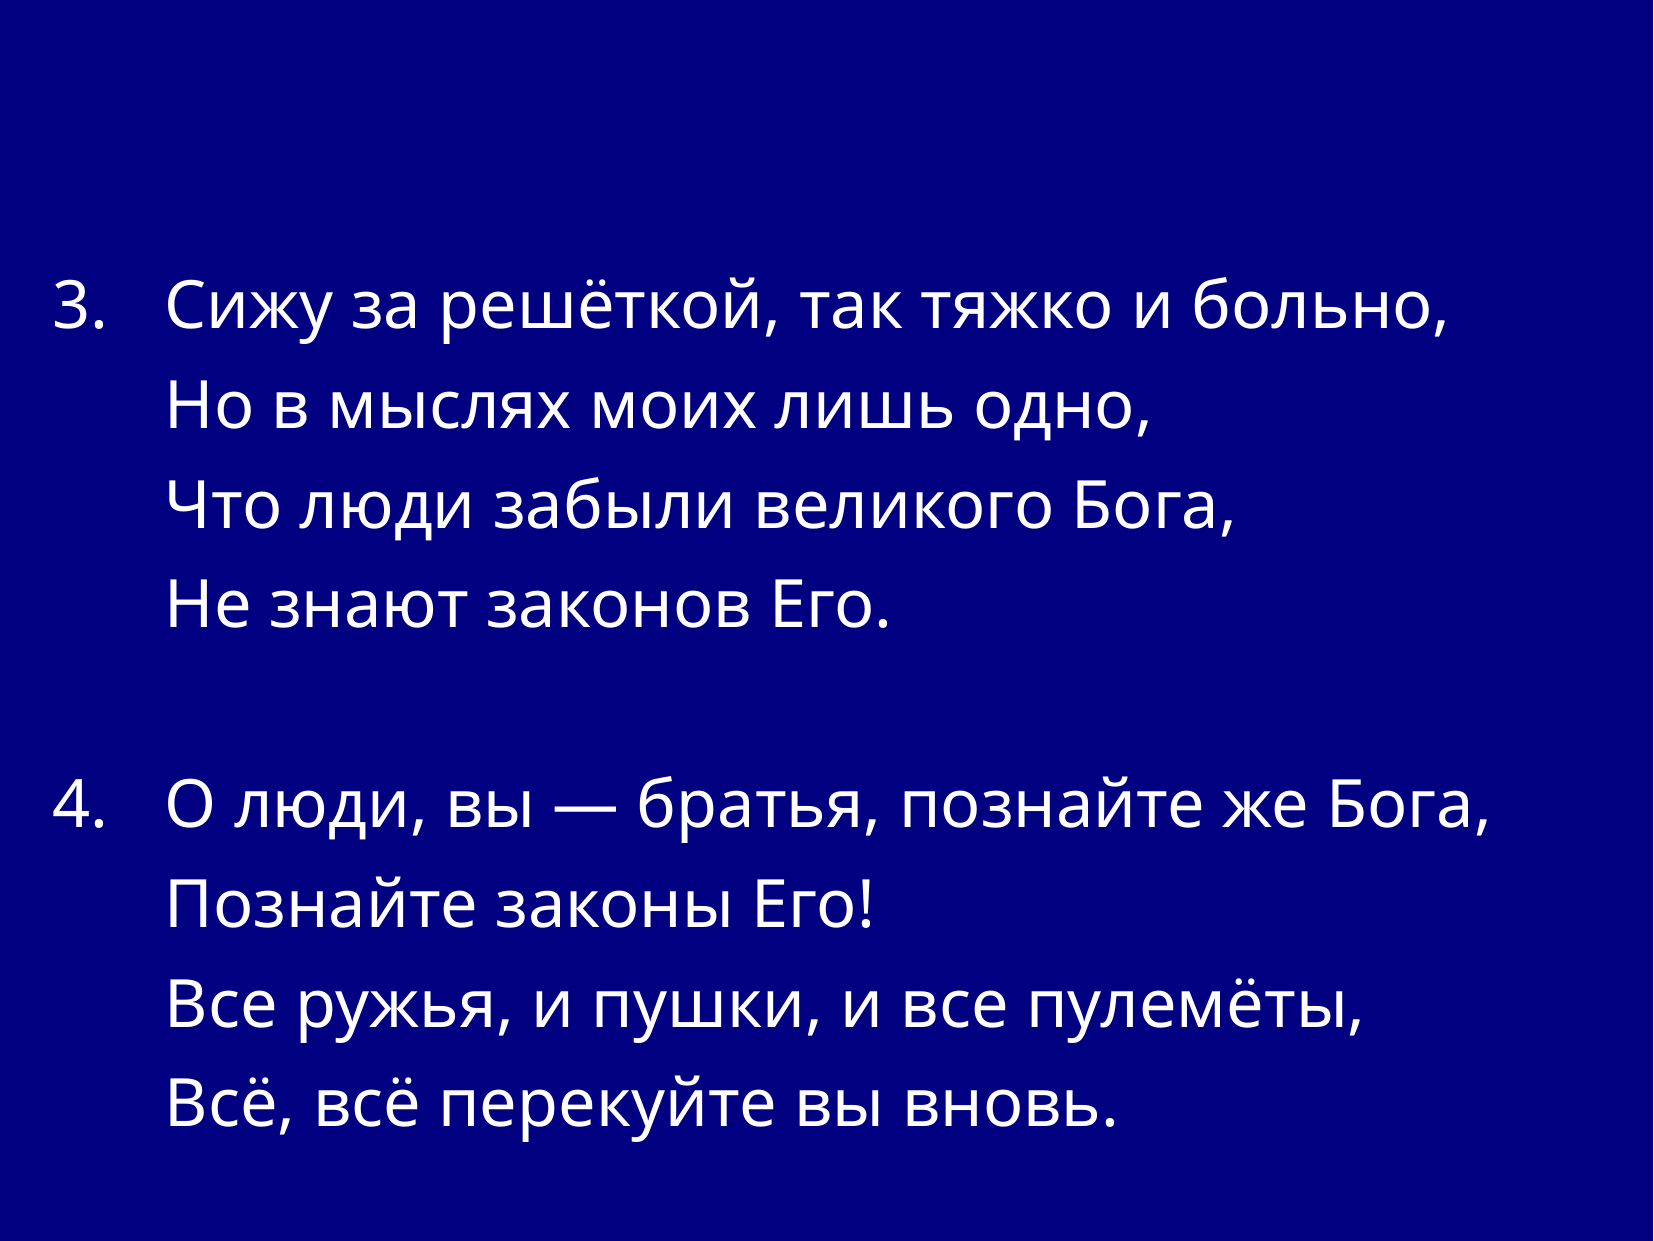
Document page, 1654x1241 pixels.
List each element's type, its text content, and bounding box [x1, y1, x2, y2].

text_box 3. Сижу за решёткой, так тяжко и больно, Но в мыслях моих лишь одно, Что люди забыли великого Бога, Не знают законов Его. 4. О люди, вы — братья, познайте же Бога, Познайте законы Его! Все ружья, и пушки, и все пулемёты, Всё, всё перекуйте вы вновь. [37, 150, 1653, 1163]
